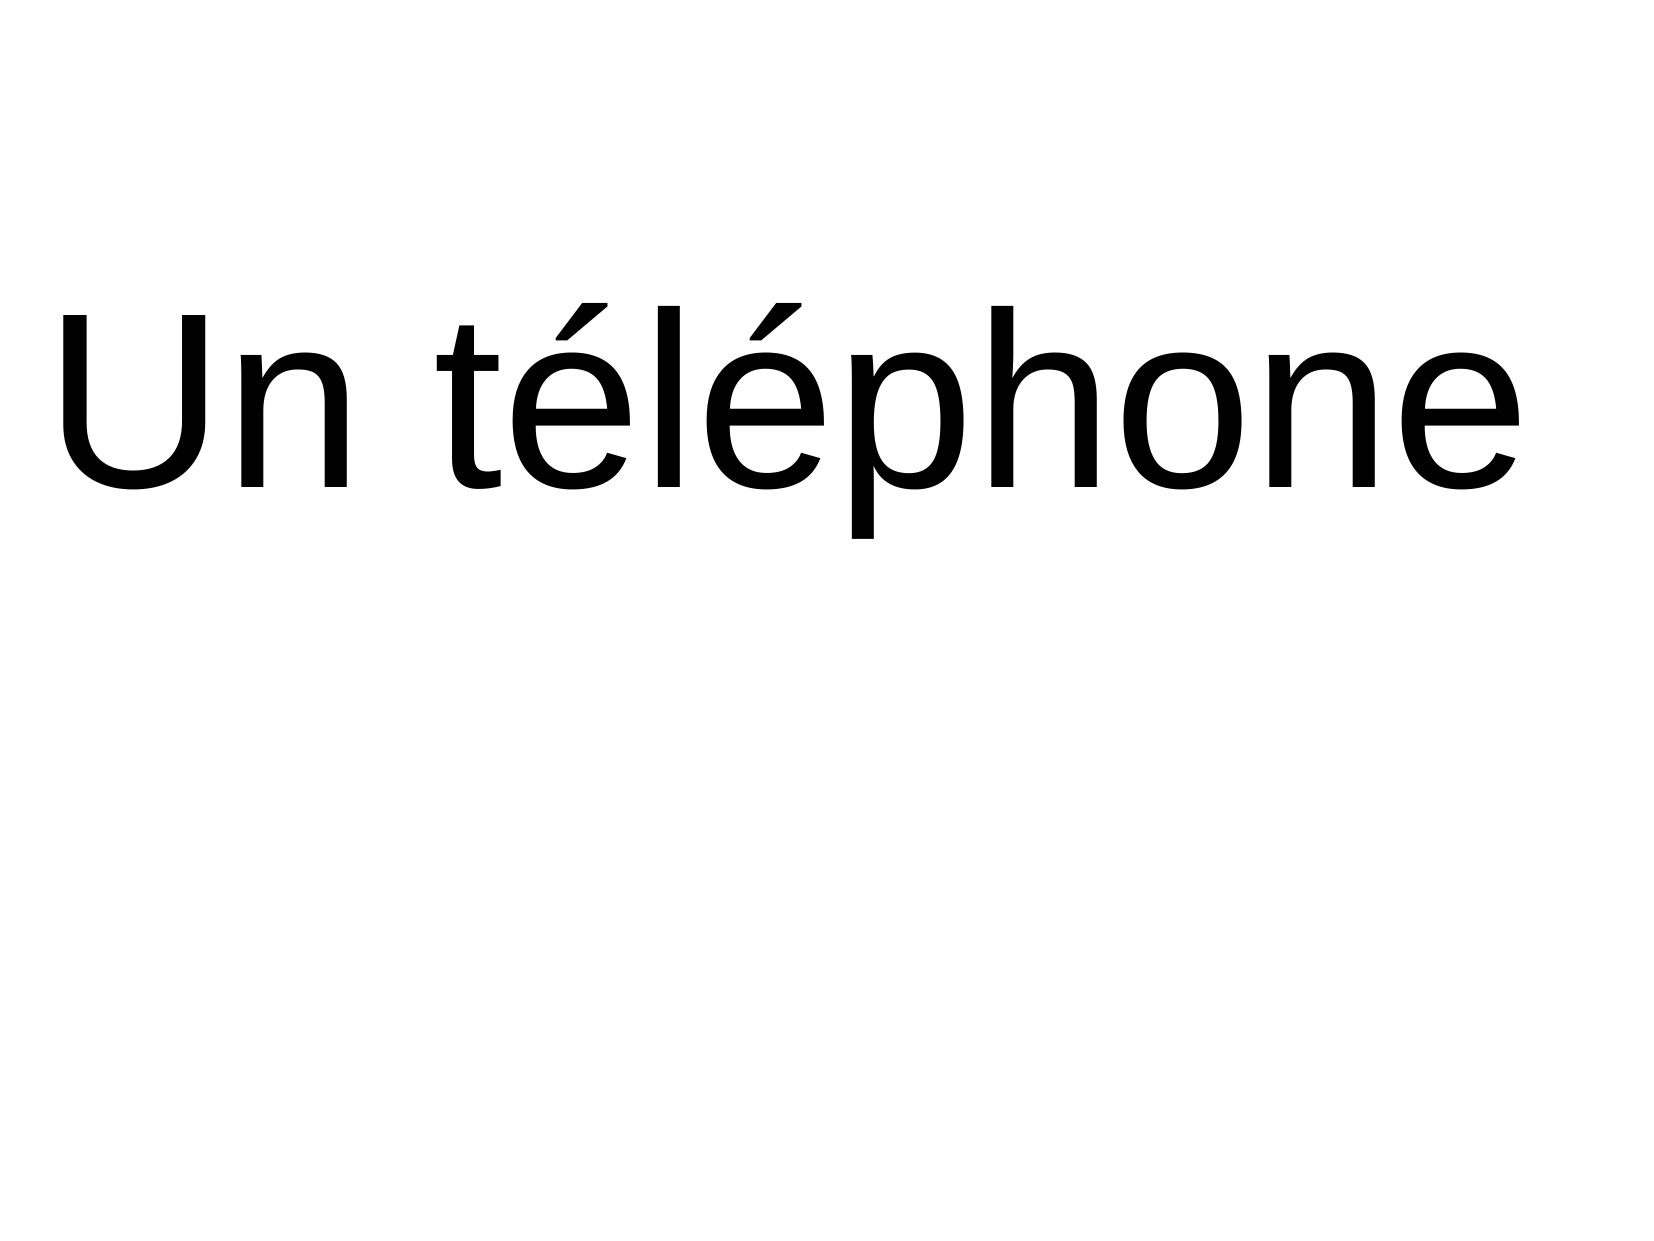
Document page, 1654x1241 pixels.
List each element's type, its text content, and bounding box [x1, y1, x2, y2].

text_box Un téléphone [29, 253, 1595, 549]
